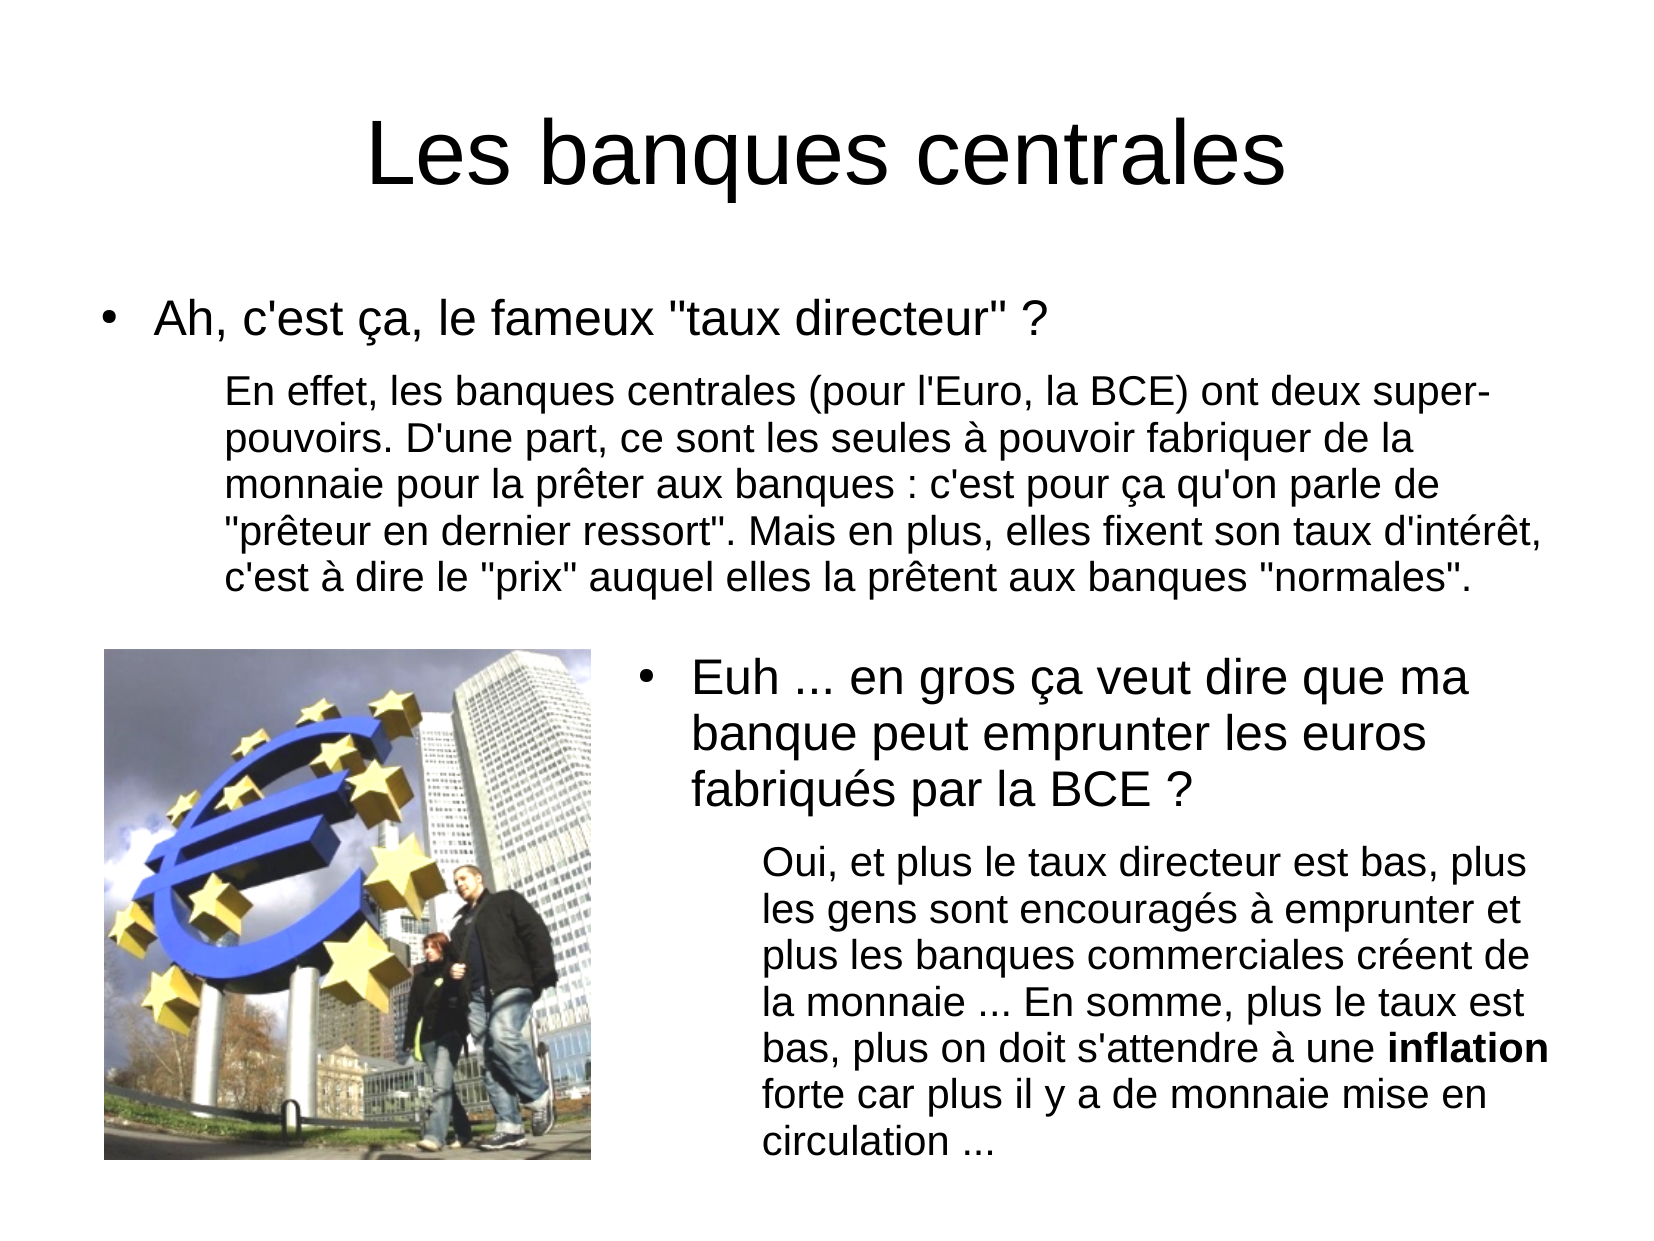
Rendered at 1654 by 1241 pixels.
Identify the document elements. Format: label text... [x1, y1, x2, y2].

list Euh ... en gros ça veut dire que ma banque peut emprunter les euros fabriqués par la BCE ? Oui, et plus le taux directeur est bas, plus les gens sont encouragés à emprunter et plus les banques commerciales créent de la monnaie ... En somme, plus le taux est bas, plus on doit s'attendre à une inflation forte car plus il y a de monnaie mise en circulation ... [620, 649, 1571, 1168]
title Les banques centrales [82, 56, 1571, 250]
picture [104, 649, 591, 1160]
list Ah, c'est ça, le fameux "taux directeur" ? En effet, les banques centrales (pour l'Euro, la BCE) ont deux super-pouvoirs. D'une part, ce sont les seules à pouvoir fabriquer de la monnaie pour la prêter aux banques : c'est pour ça qu'on parle de "prêteur en dernier ressort". Mais en plus, elles fixent son taux d'intérêt, c'est à dire le "prix" auquel elles la prêtent aux banques "normales". [82, 290, 1571, 621]
